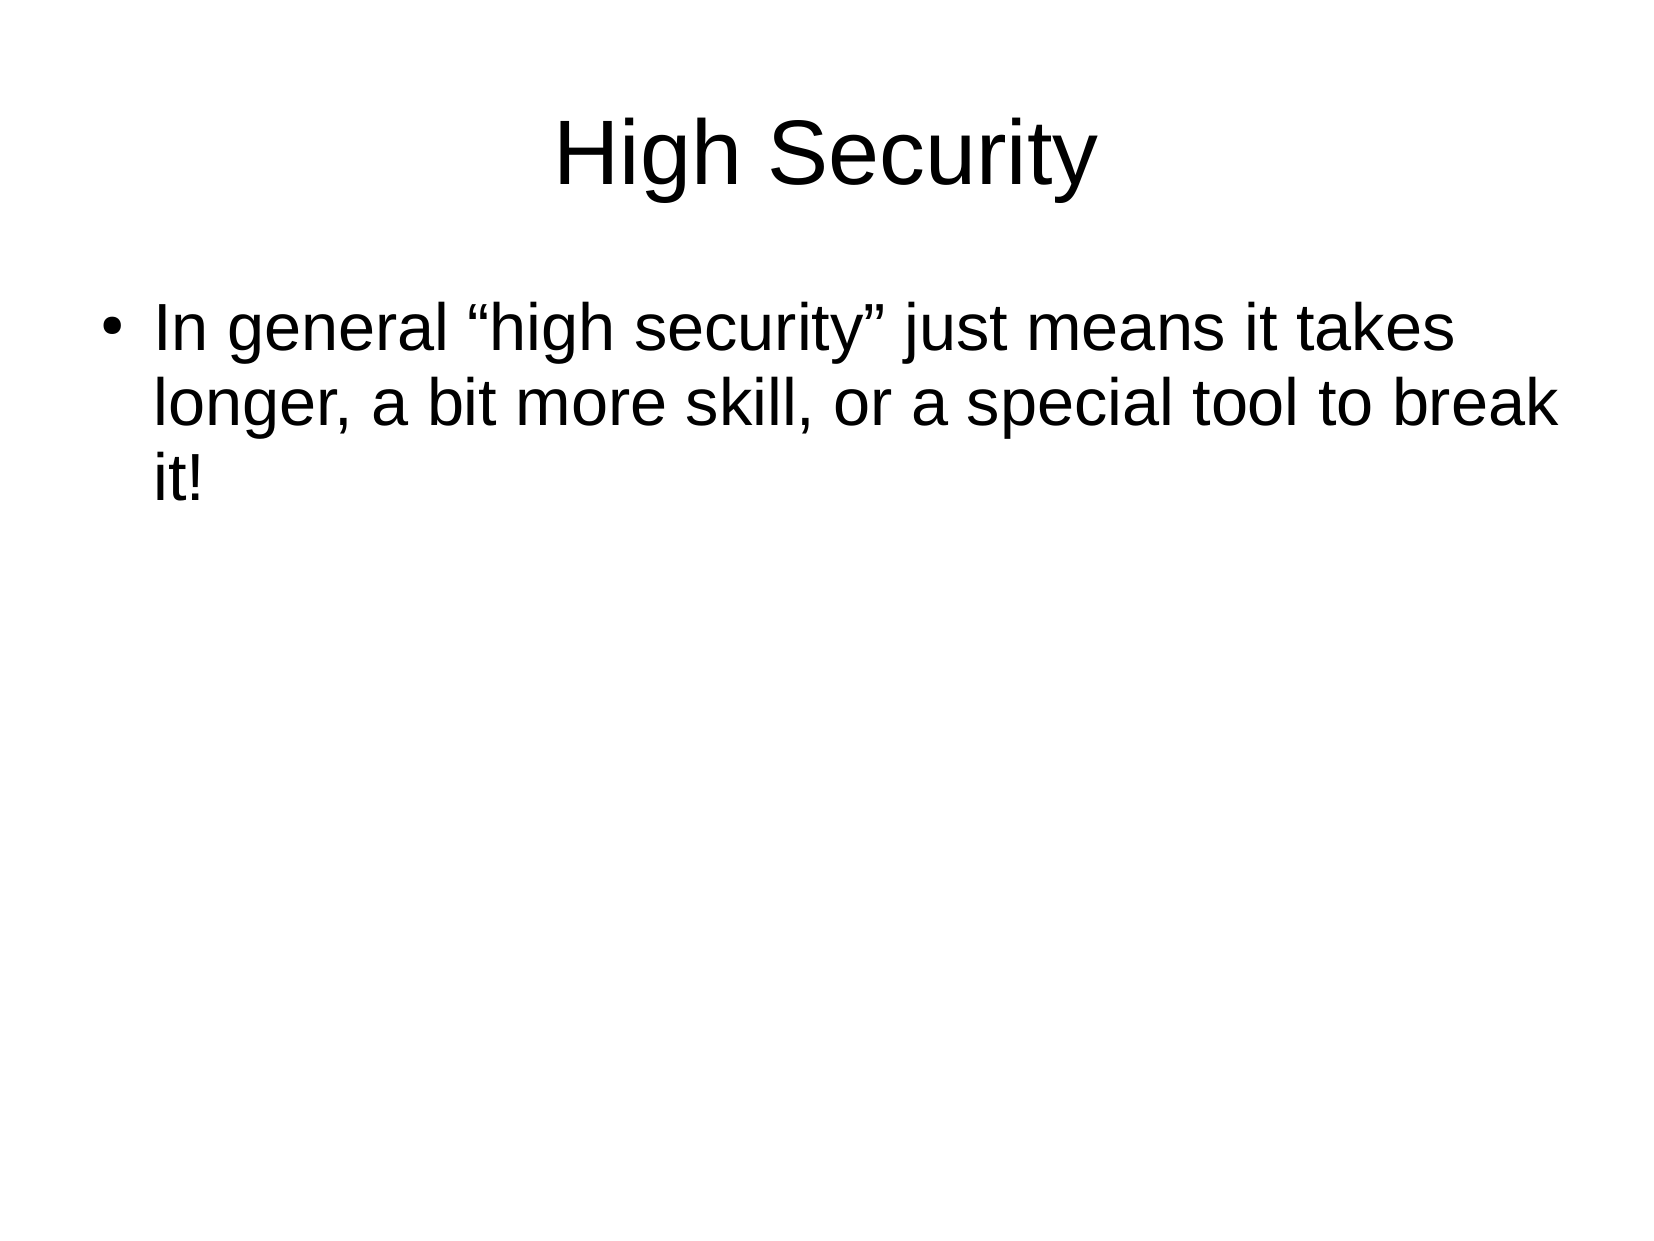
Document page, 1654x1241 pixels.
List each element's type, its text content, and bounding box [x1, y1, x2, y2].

title High Security [82, 56, 1571, 250]
list In general “high security” just means it takes longer, a bit more skill, or a special tool to break it! [82, 290, 1571, 1109]
